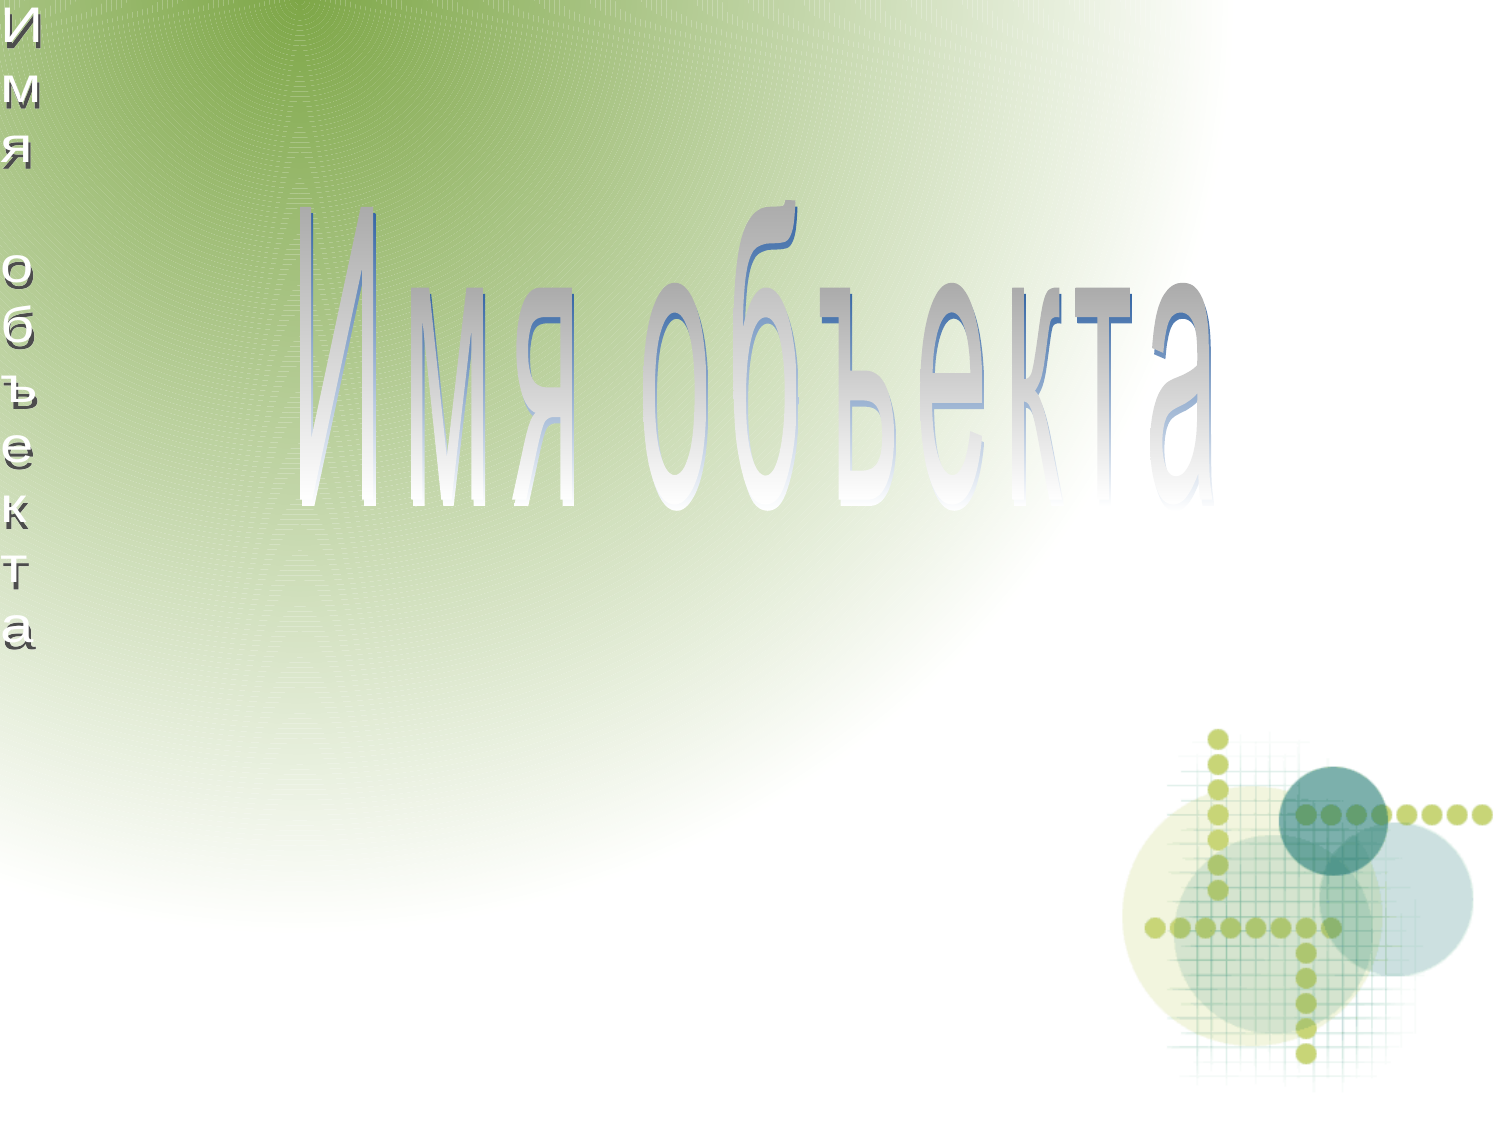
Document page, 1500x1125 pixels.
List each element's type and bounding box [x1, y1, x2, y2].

text_box [1012, 287, 1065, 506]
picture [1110, 718, 1500, 1098]
text_box [819, 287, 897, 506]
text_box [300, 206, 376, 506]
text_box [920, 282, 985, 511]
text_box [411, 287, 486, 506]
text_box [512, 287, 574, 506]
text_box [733, 199, 799, 511]
text_box [1150, 282, 1215, 511]
text_box [643, 282, 709, 511]
text_box [1075, 287, 1133, 506]
